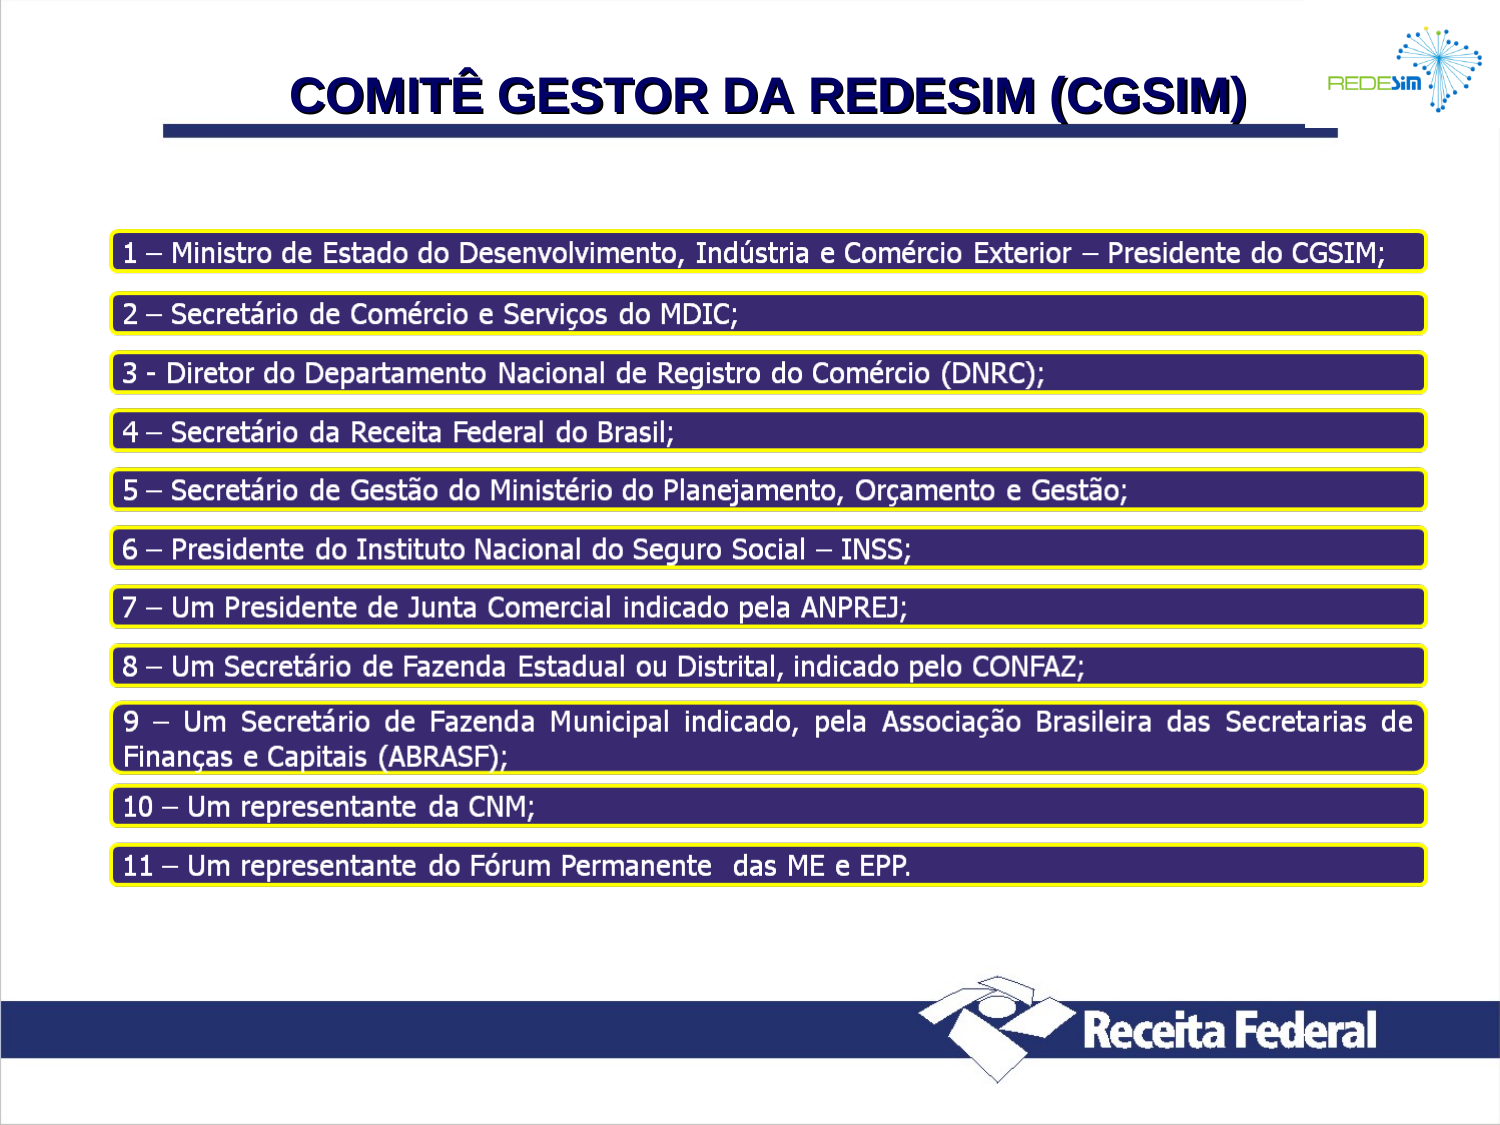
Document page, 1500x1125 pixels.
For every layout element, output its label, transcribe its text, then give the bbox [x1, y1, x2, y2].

title COMITÊ GESTOR DA REDESIM (CGSIM) [37, 54, 1500, 210]
picture [0, 0, 1500, 1125]
